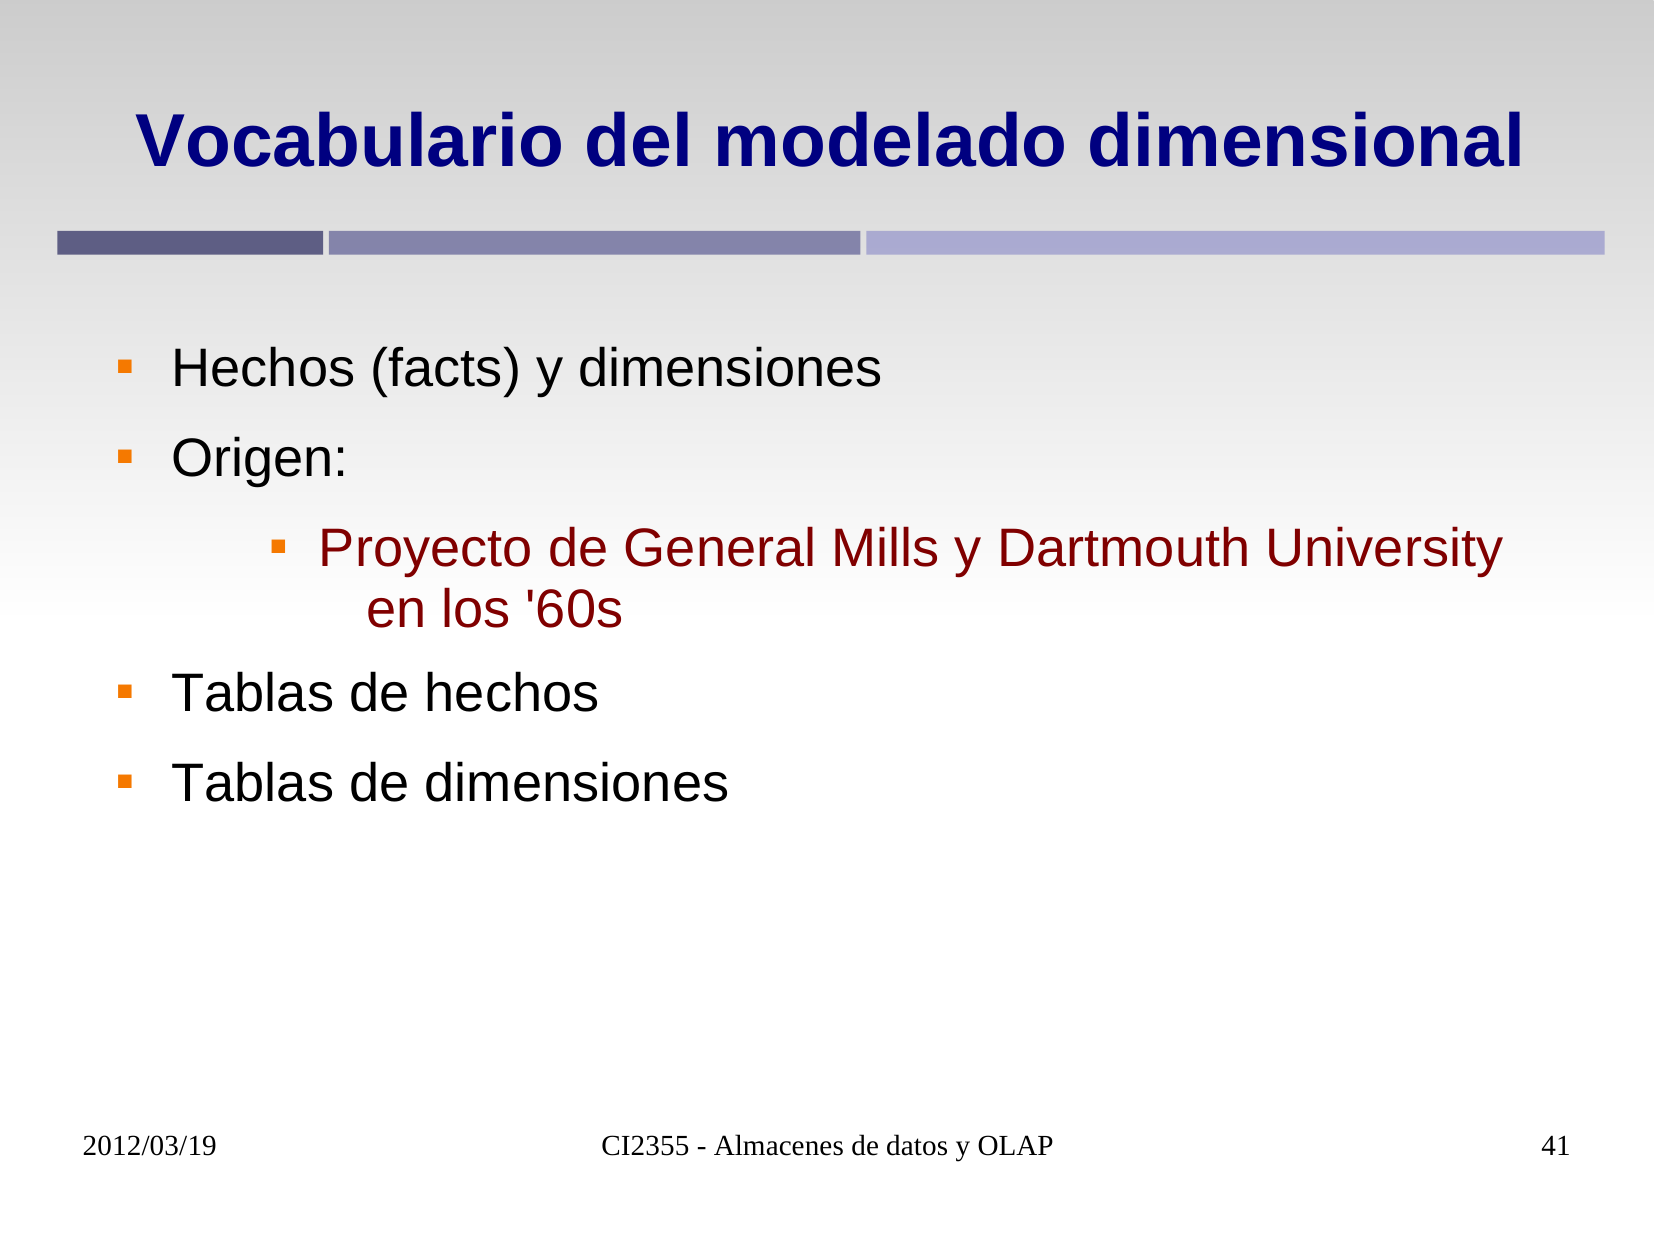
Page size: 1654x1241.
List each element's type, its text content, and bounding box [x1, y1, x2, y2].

title Vocabulario del modelado dimensional [86, 55, 1576, 226]
list Hechos (facts) y dimensiones Origen: Proyecto de General Mills y Dartmouth University en los '60s Tablas de hechos Tablas de dimensiones [82, 337, 1571, 1109]
